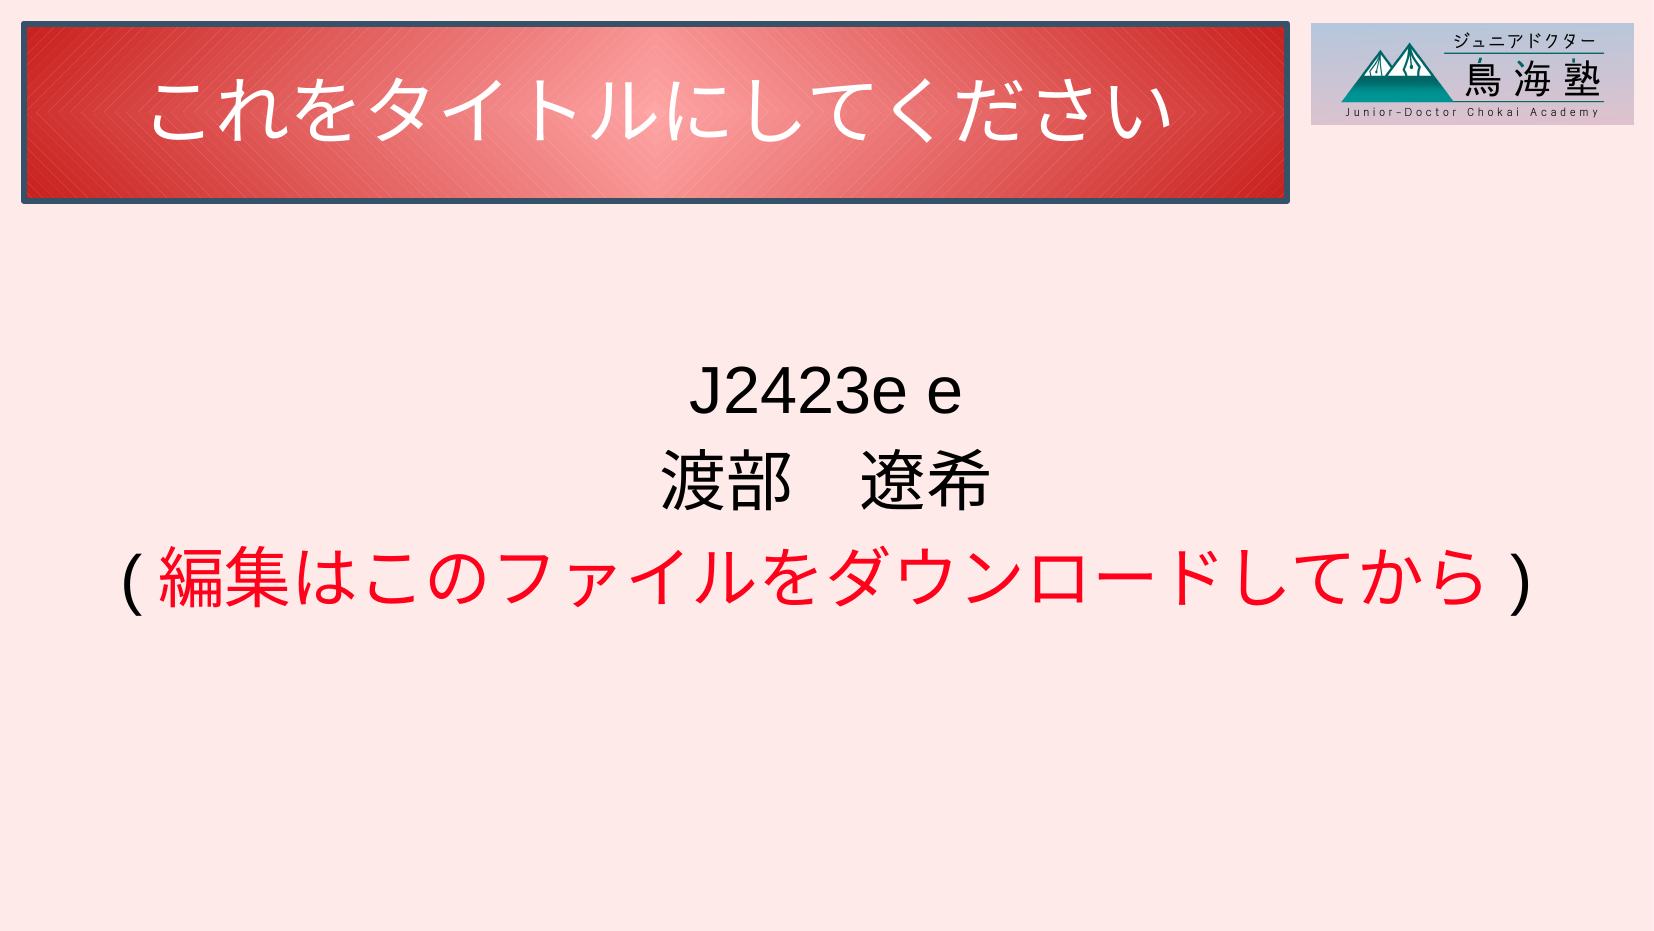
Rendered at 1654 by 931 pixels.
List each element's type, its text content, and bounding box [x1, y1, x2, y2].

subtitle J2423e e 渡部 遼希 (編集はこのファイルをダウンロードしてから) [82, 217, 1571, 758]
picture [1311, 23, 1634, 125]
title これをタイトルにしてください [82, 29, 1235, 184]
